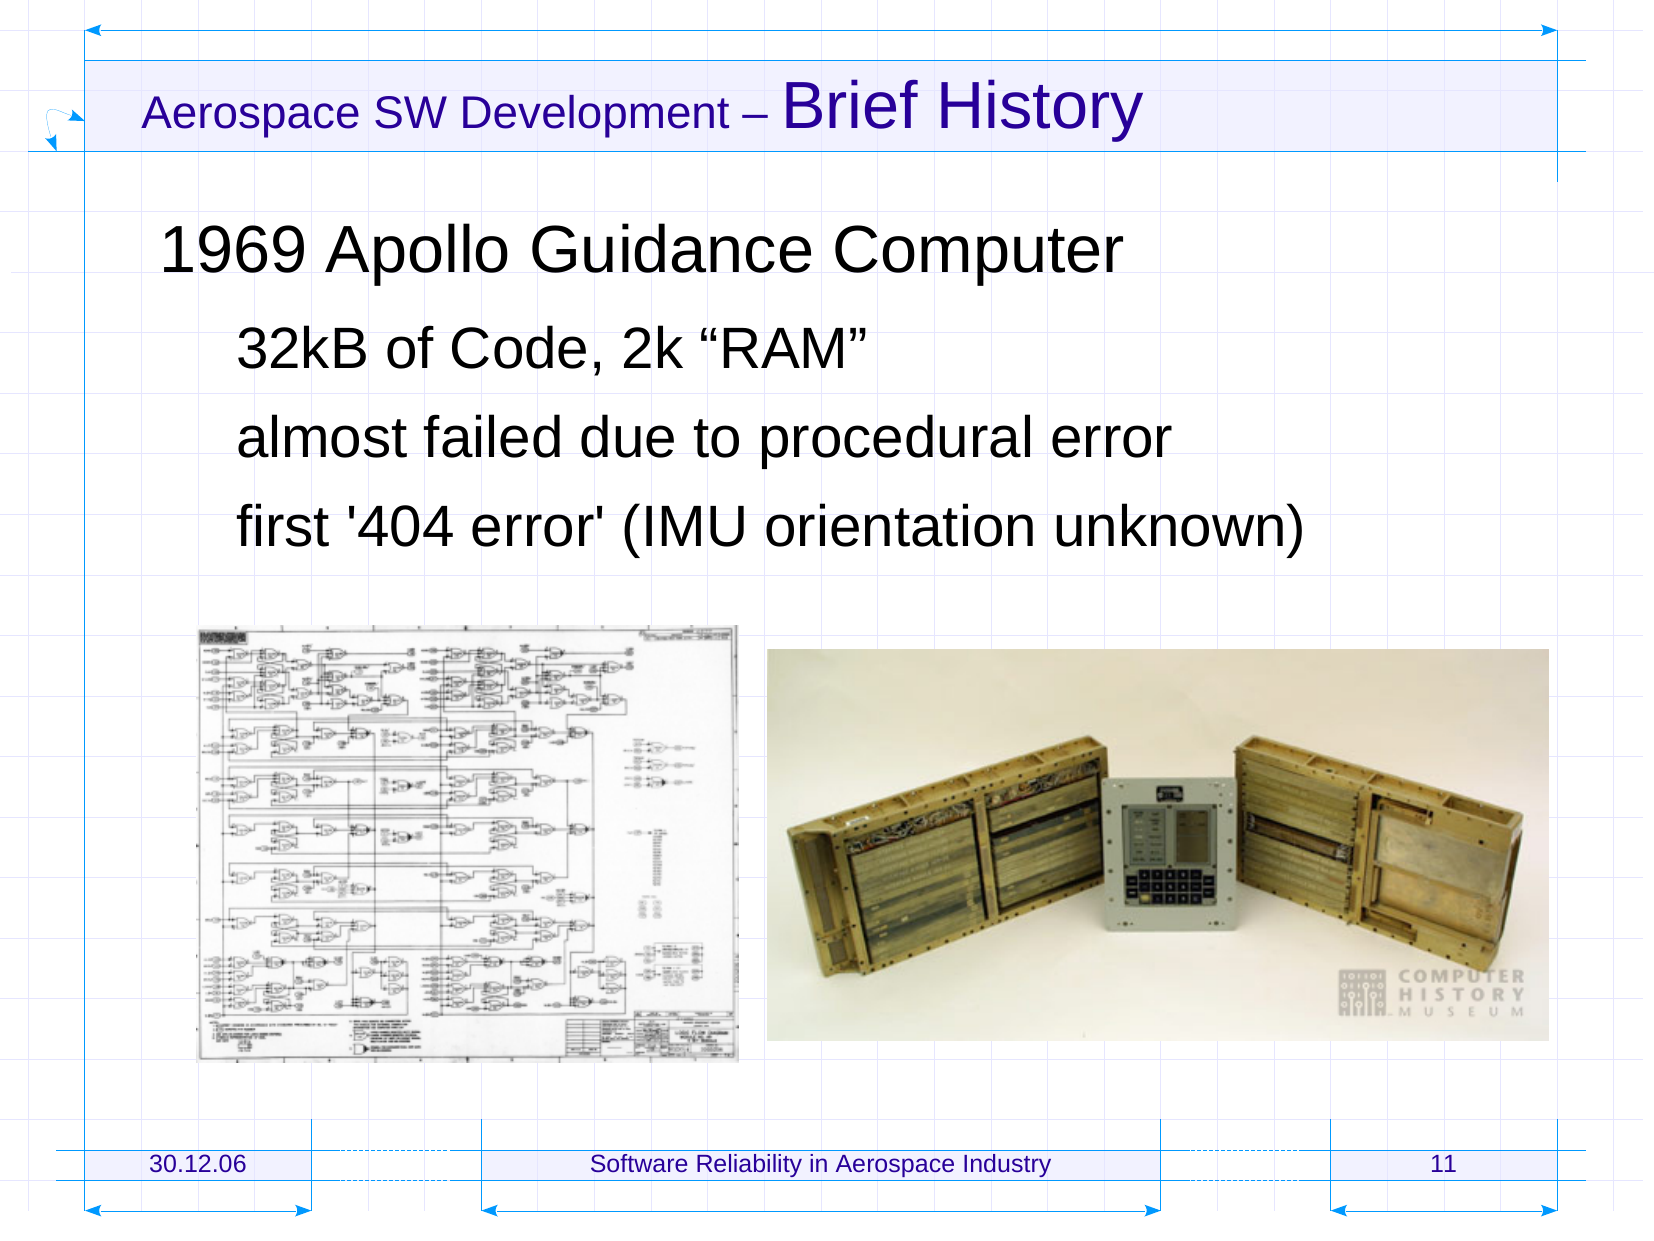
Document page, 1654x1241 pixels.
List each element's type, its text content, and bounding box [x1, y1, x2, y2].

picture [767, 649, 1549, 1041]
picture [196, 625, 739, 1063]
title Aerospace SW Development – Brief History [141, 60, 1558, 152]
list 1969 Apollo Guidance Computer 32kB of Code, 2k “RAM” almost failed due to procedural error first '404 error' (IMU orientation unknown) [141, 211, 1558, 591]
